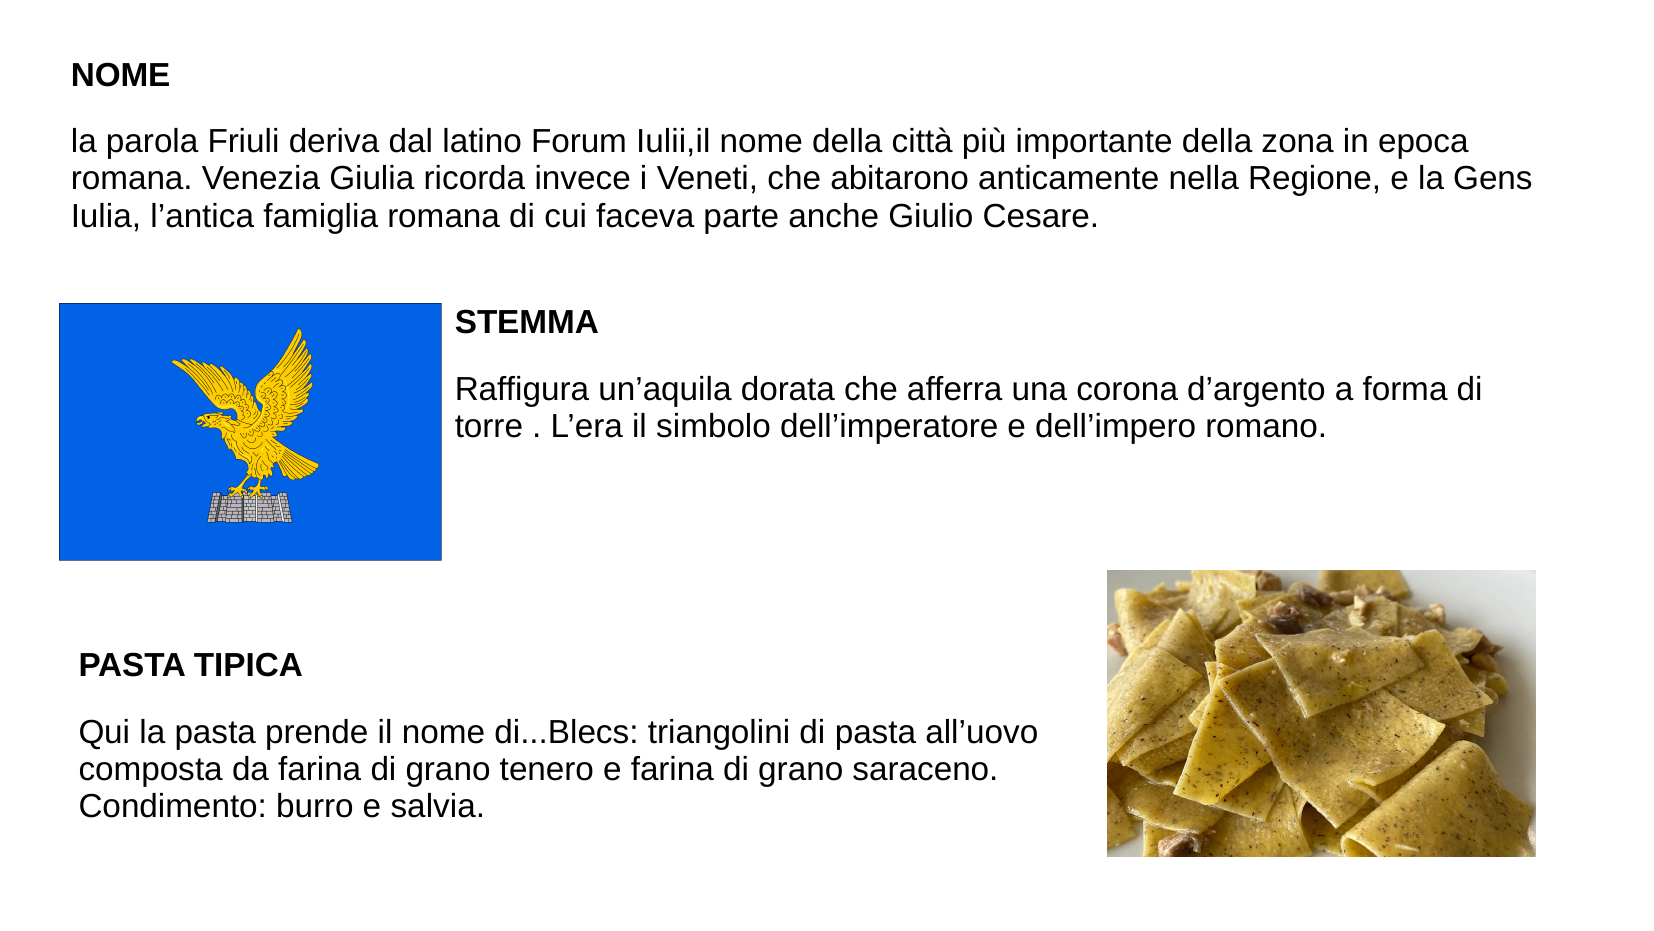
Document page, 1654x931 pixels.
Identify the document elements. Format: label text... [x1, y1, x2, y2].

list STEMMA Raffigura un’aquila dorata che afferra una corona d’argento a forma di torre . L’era il simbolo dell’imperatore e dell’impero romano. [442, 303, 1536, 562]
list NOME la parola Friuli deriva dal latino Forum Iulii,il nome della città più importante della zona in epoca romana. Venezia Giulia ricorda invece i Veneti, che abitarono anticamente nella Regione, e la Gens Iulia, l’antica famiglia romana di cui faceva parte anche Giulio Cesare. [0, 56, 1565, 296]
picture [1107, 570, 1536, 857]
picture [59, 303, 442, 562]
list PASTA TIPICA Qui la pasta prende il nome di...Blecs: triangolini di pasta all’uovo composta da farina di grano tenero e farina di grano saraceno. Condimento: burro e salvia. [78, 646, 1107, 854]
